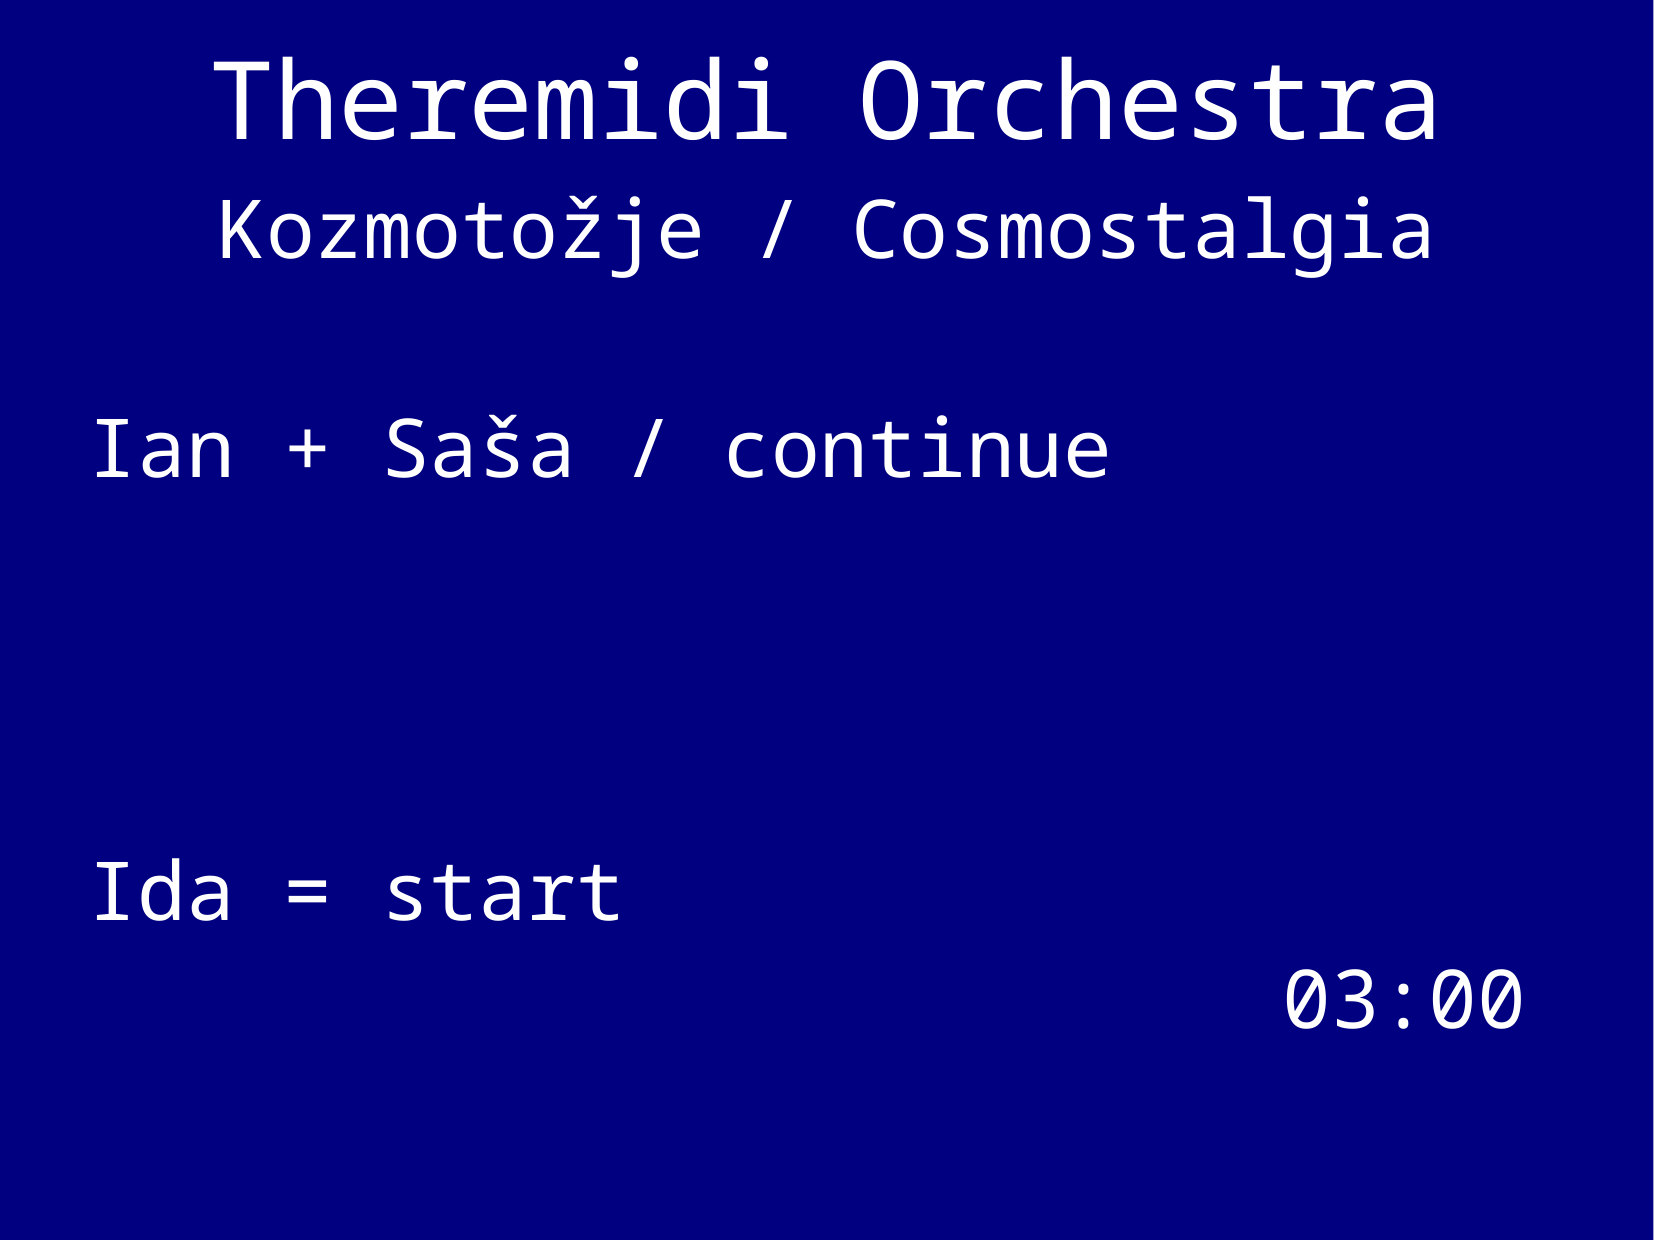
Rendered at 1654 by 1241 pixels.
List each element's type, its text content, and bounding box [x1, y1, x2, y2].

text_box 03:00 [1282, 900, 1620, 1096]
subtitle Ian + Saša / continue Ida = start [88, 272, 1566, 1063]
title Theremidi Orchestra Kozmotožje / Cosmostalgia [82, 49, 1571, 257]
